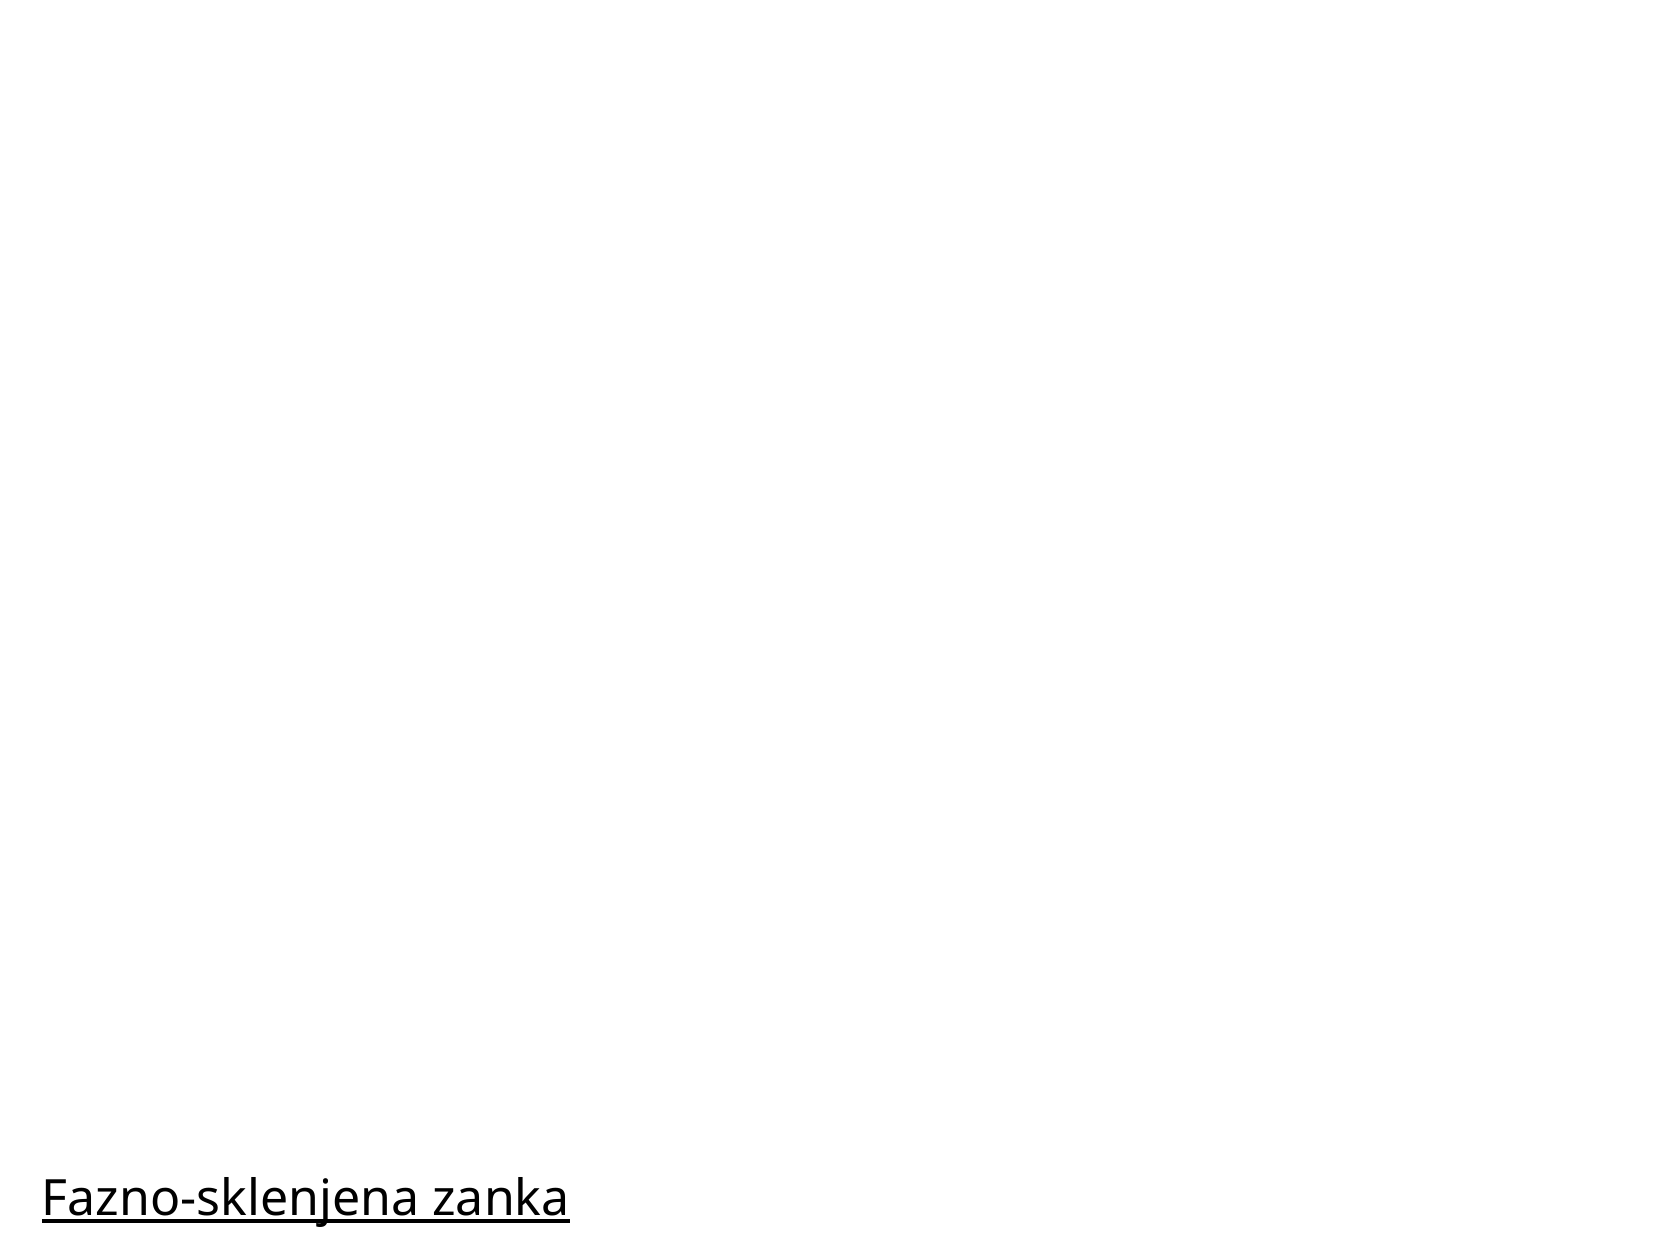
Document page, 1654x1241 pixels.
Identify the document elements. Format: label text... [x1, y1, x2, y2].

text_box Fazno-sklenjena zanka [27, 1154, 783, 1230]
